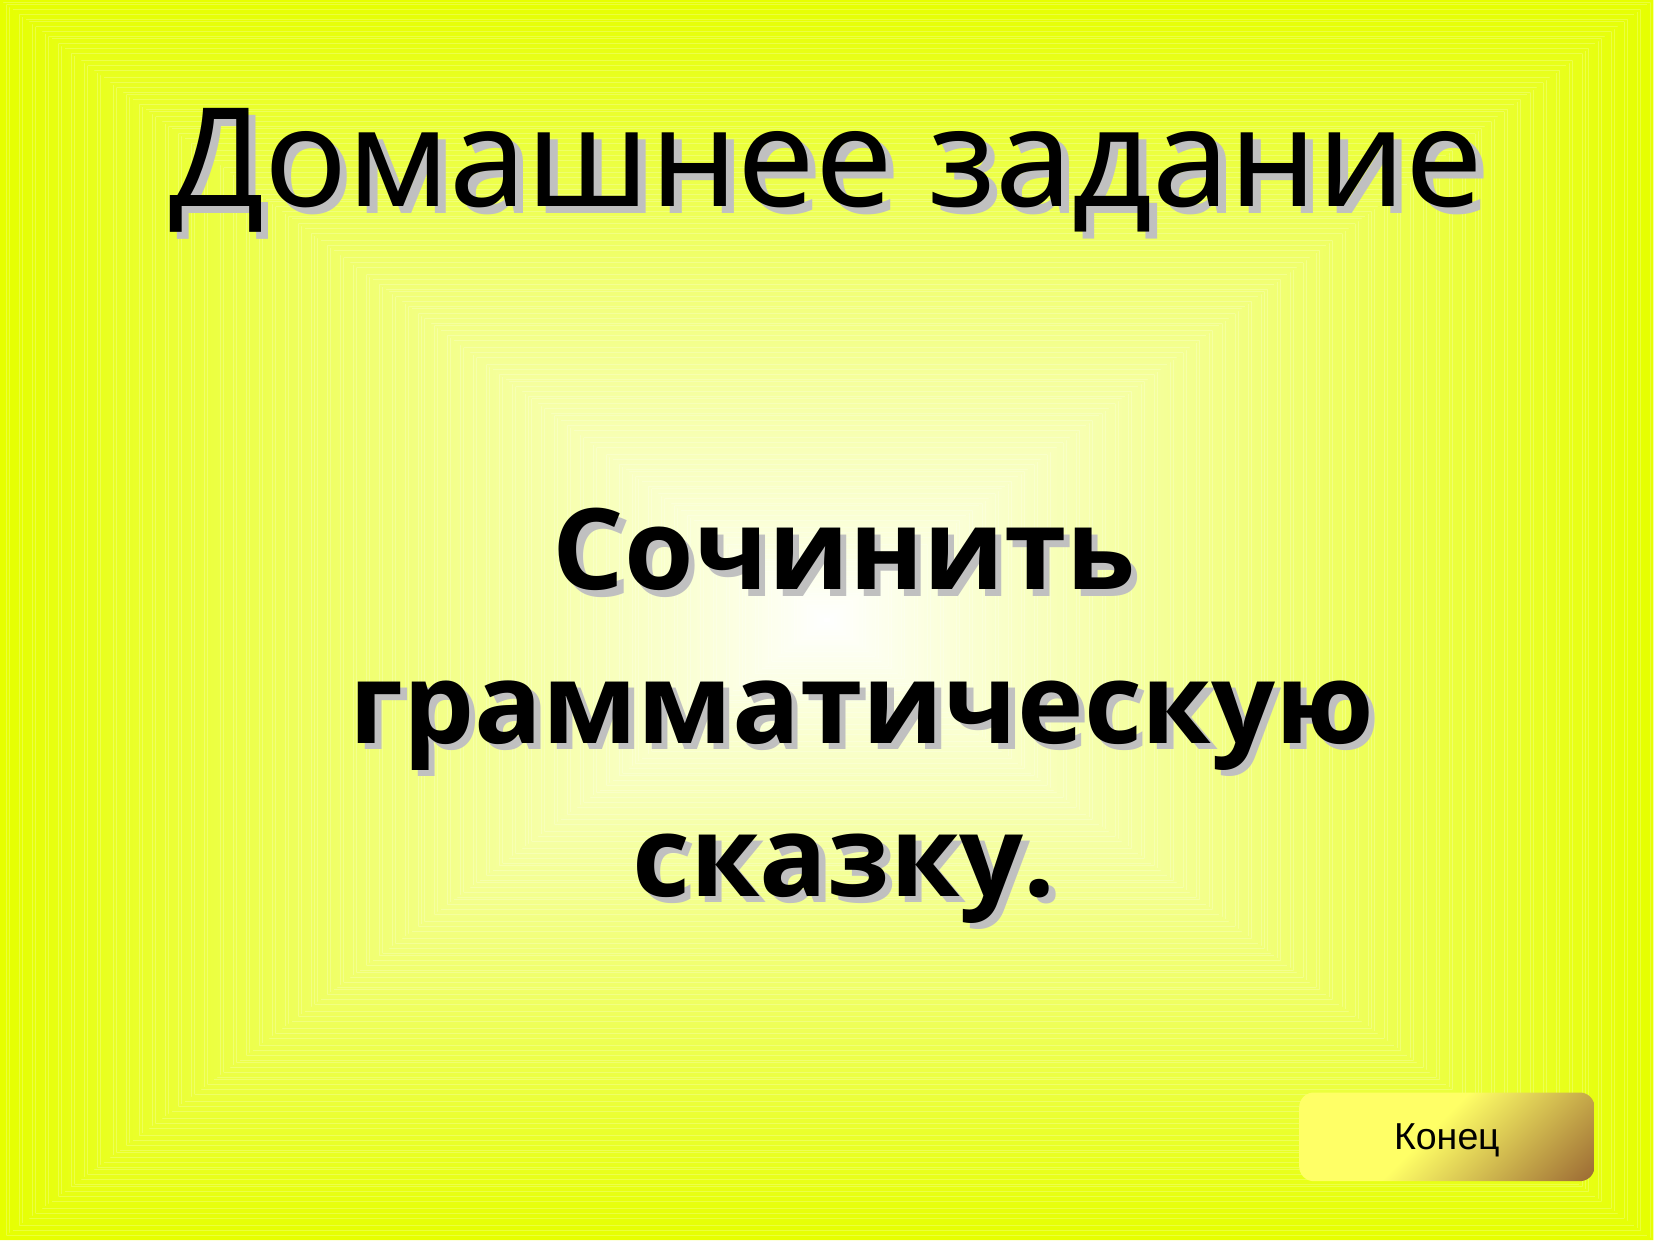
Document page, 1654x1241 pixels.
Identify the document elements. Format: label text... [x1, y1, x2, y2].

subtitle Сочинить грамматическую сказку. [82, 290, 1571, 1109]
title Домашнее задание [82, 56, 1571, 250]
text_box Конец [1299, 1092, 1595, 1182]
